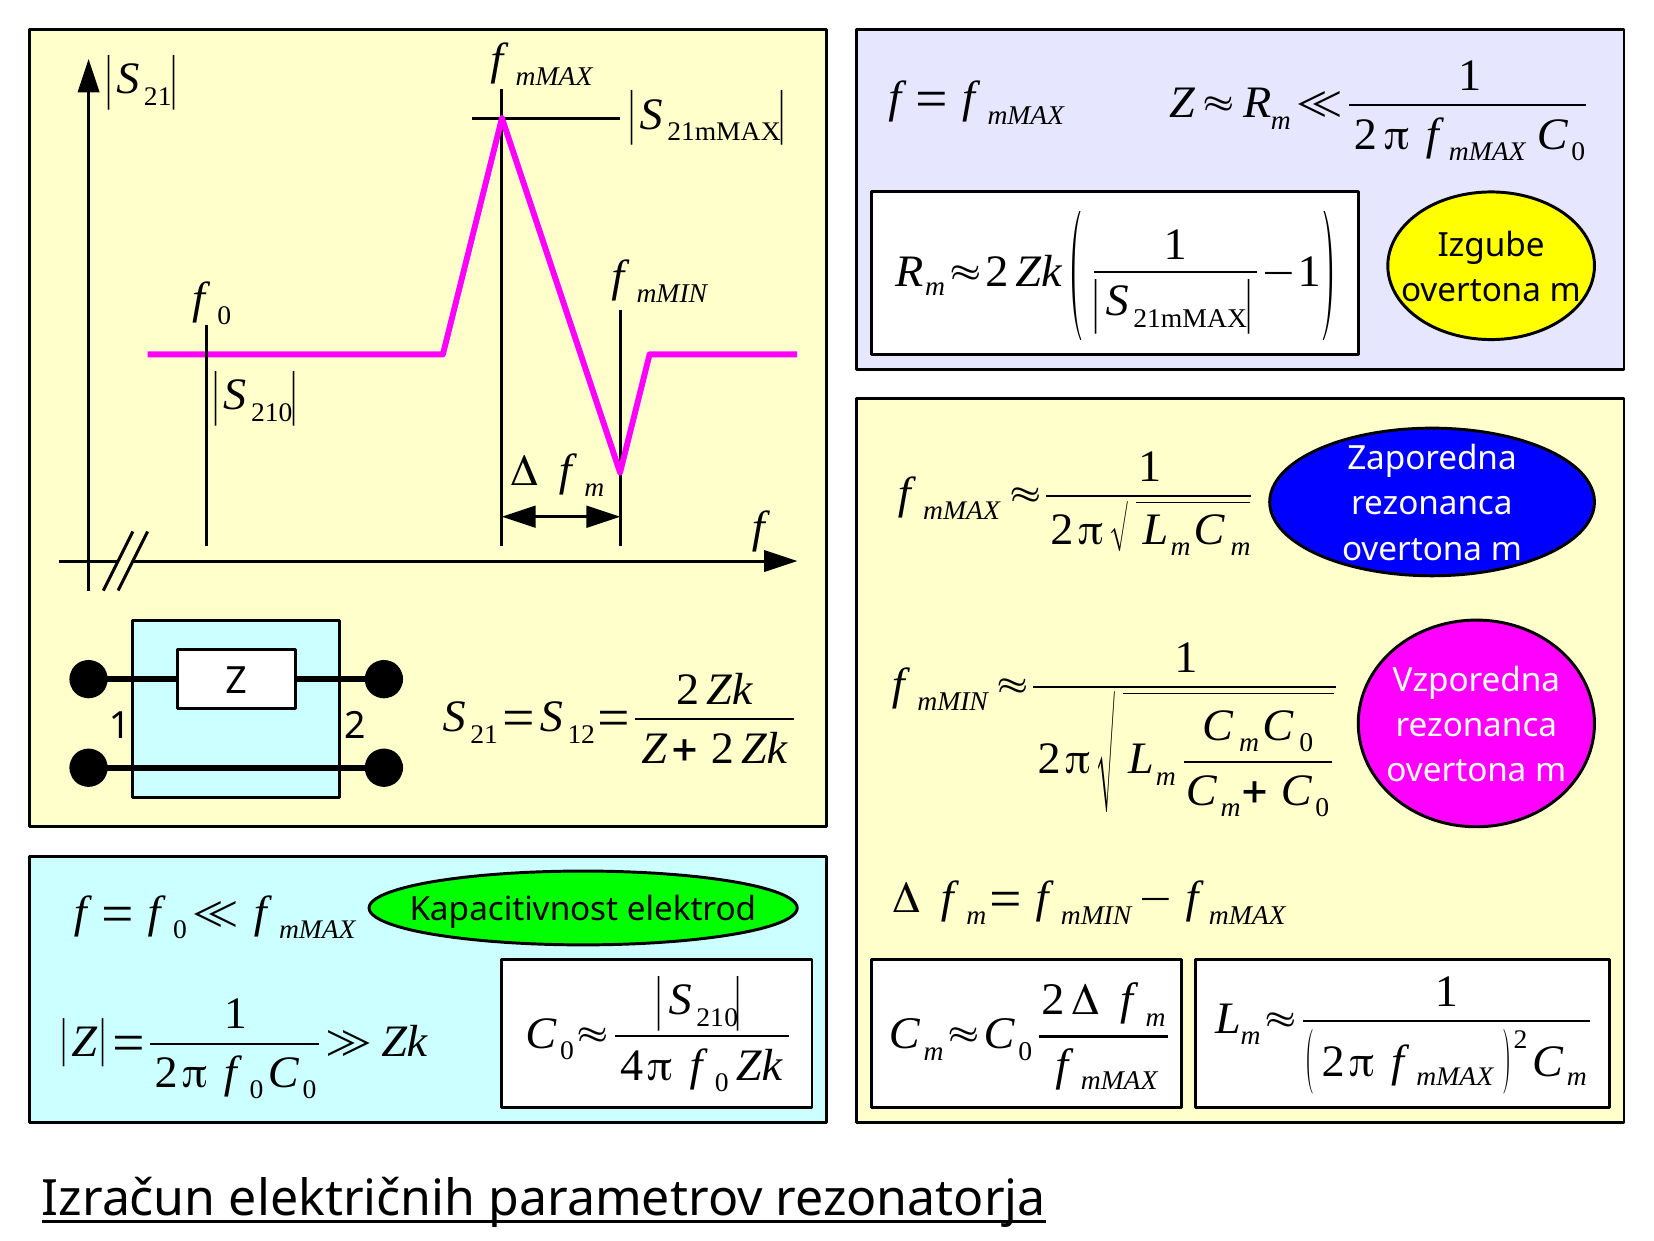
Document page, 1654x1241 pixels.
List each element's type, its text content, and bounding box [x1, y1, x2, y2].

text_box Izgube overtona m [1387, 191, 1595, 340]
chart [867, 72, 1076, 130]
chart [499, 444, 616, 503]
text_box Zaporedna rezonanca overtona m [1269, 428, 1595, 576]
text_box [29, 856, 827, 1123]
chart [590, 250, 719, 309]
text_box Vzporedna rezonanca overtona m [1358, 620, 1595, 827]
chart [1155, 50, 1601, 167]
text_box Kapacitivnost elektrod [369, 871, 798, 945]
chart [876, 440, 1265, 561]
chart [90, 53, 196, 112]
chart [871, 631, 1350, 823]
chart [53, 887, 367, 945]
text_box [856, 29, 1625, 370]
chart [614, 88, 806, 147]
text_box Z [177, 649, 296, 690]
text_box [29, 29, 827, 827]
text_box [856, 398, 1625, 1123]
chart [513, 974, 802, 1098]
chart [428, 664, 808, 774]
chart [1199, 965, 1603, 1096]
chart [877, 974, 1181, 1097]
chart [881, 211, 1356, 340]
chart [197, 369, 317, 428]
chart [880, 872, 1298, 931]
chart [731, 501, 777, 554]
text_box 1 2 [67, 690, 408, 752]
chart [45, 988, 439, 1105]
text_box Izračun električnih parametrov rezonatorja [27, 1155, 1137, 1231]
chart [469, 33, 605, 92]
chart [171, 273, 243, 331]
